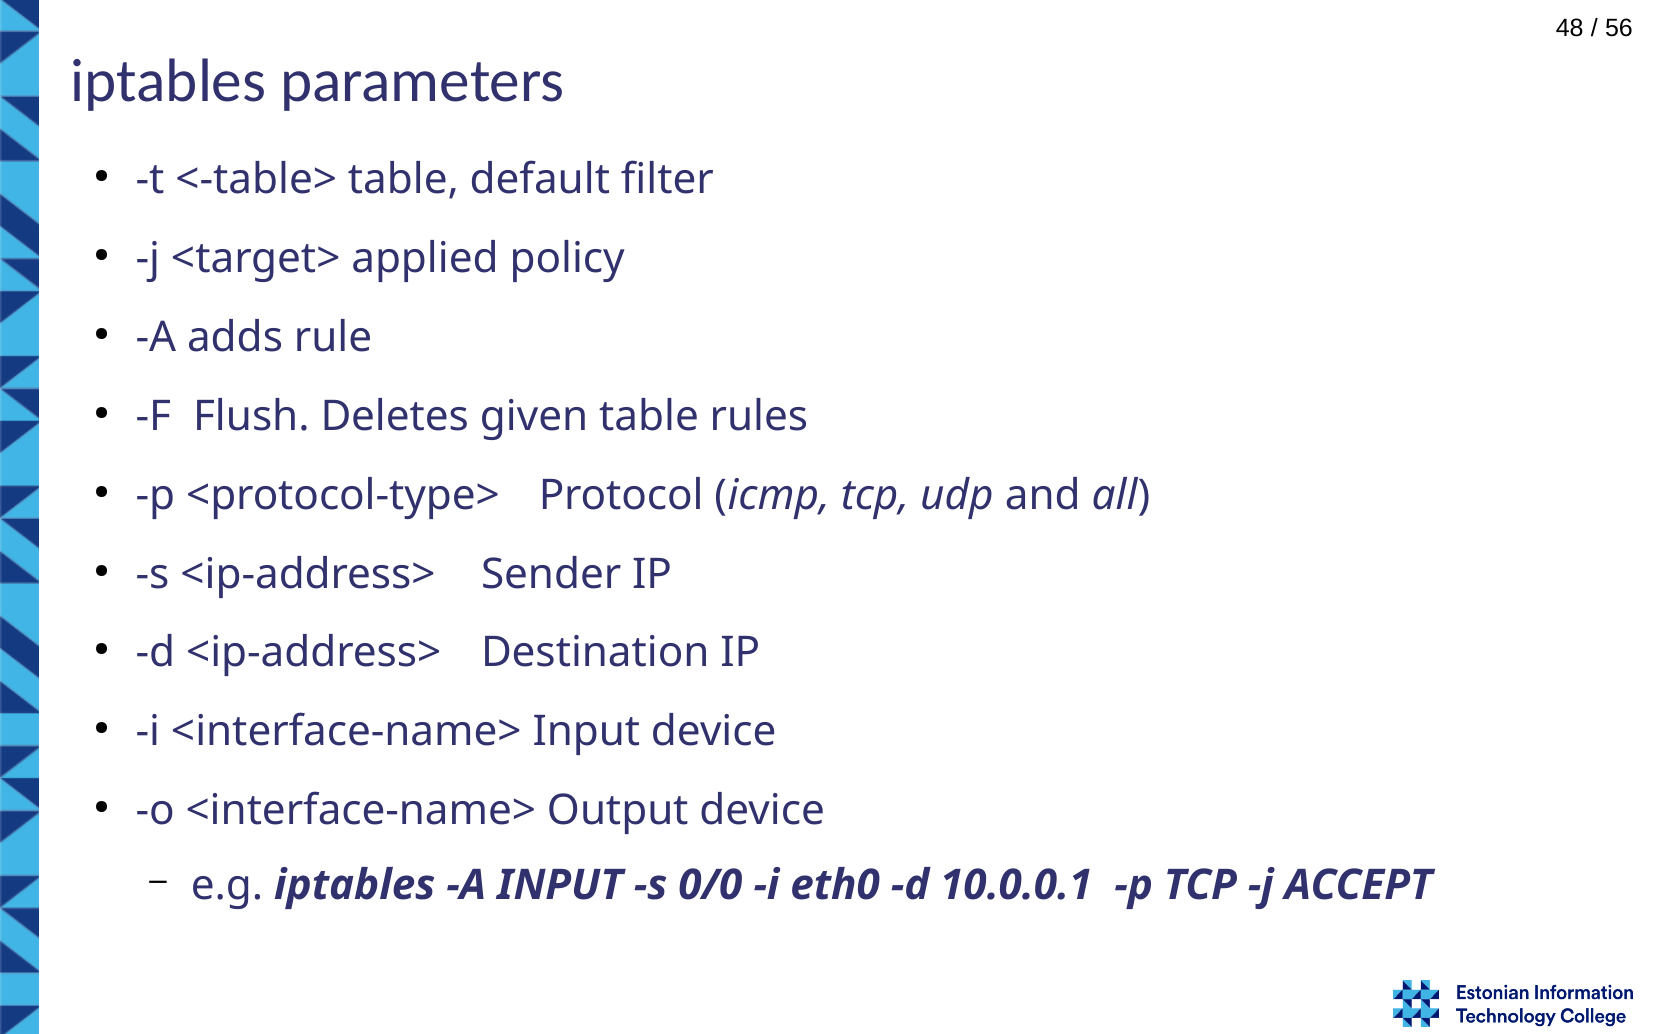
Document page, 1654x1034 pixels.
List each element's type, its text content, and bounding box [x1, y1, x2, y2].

picture [1393, 980, 1633, 1027]
title iptables parameters [70, 41, 1630, 130]
list -t <-table> table, default filter -j <target> applied policy -A adds rule -F Flush. Deletes given table rules -p <protocol-type> Protocol (icmp, tcp, udp and all) -s <ip-address> Sender IP -d <ip-address> Destination IP -i <interface-name> Input device -o <interface-name> Output device e.g. iptables -A INPUT -s 0/0 -i eth0 -d 10.0.0.1 -p TCP -j ACCEPT [80, 148, 1536, 916]
